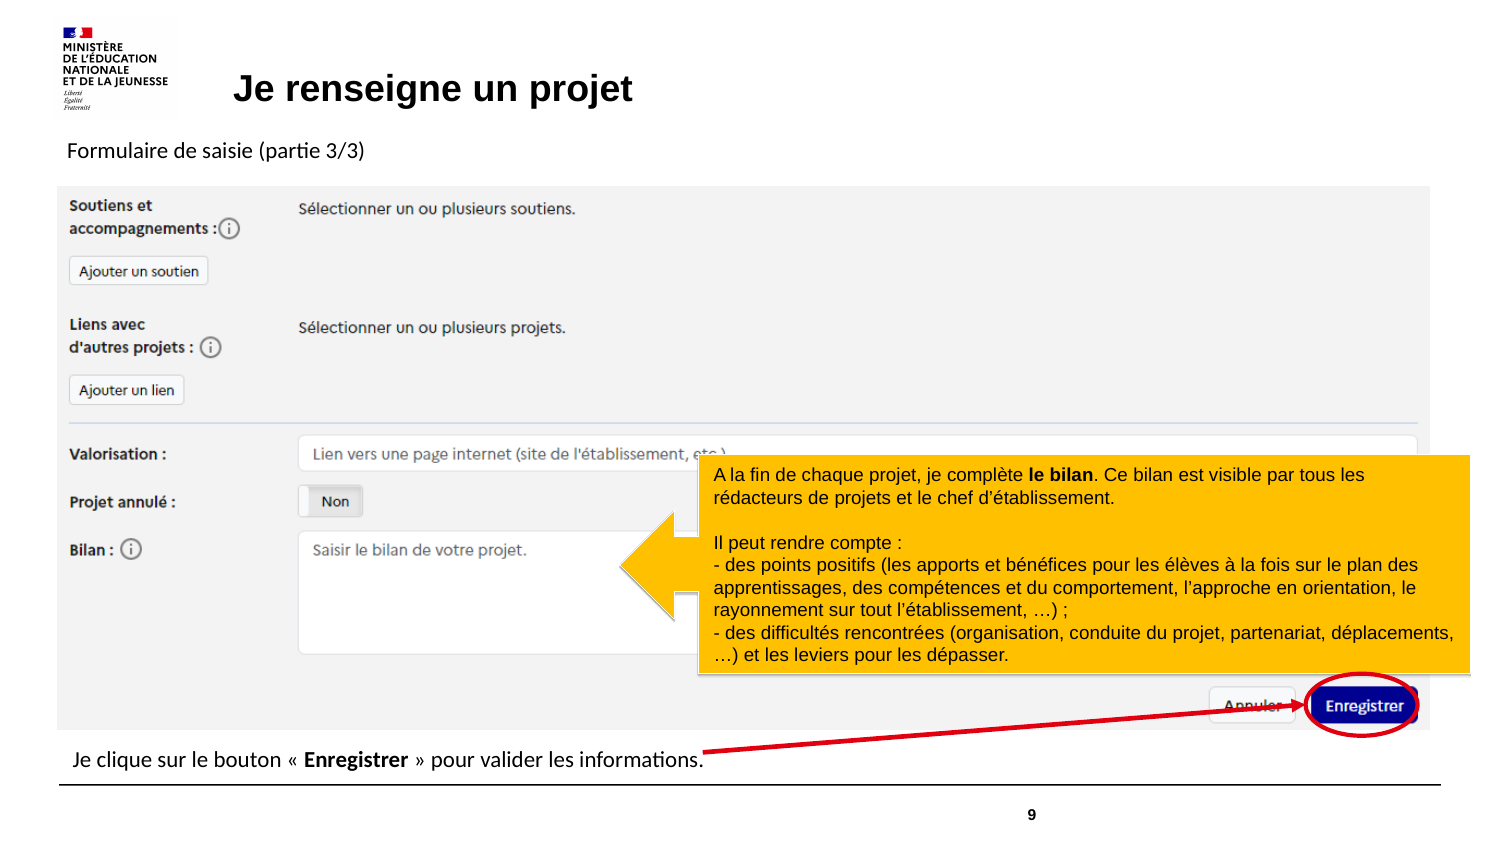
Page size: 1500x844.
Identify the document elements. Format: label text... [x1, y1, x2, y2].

text_box A la fin de chaque projet, je complète le bilan. Ce bilan est visible par tous les rédacteurs de projets et le chef d’établissement. Il peut rendre compte : - des points positifs (les apports et bénéfices pour les élèves à la fois sur le plan des apprentissages, des compétences et du comportement, l’approche en orientation, le rayonnement sur tout l’établissement, …) ; - des difficultés rencontrées (organisation, conduite du projet, partenariat, déplacements, …) et les leviers pour les dépasser. [620, 454, 1471, 674]
picture [1308, 676, 1415, 730]
text_box Je renseigne un projet [218, 56, 784, 117]
slide_number <numéro> [1027, 784, 1249, 844]
text_box Formulaire de saisie (partie 3/3) [52, 127, 803, 171]
picture [57, 186, 1430, 730]
picture [1027, 707, 1321, 730]
picture [1388, 674, 1430, 730]
picture [53, 17, 178, 120]
text_box Je clique sur le bouton « Enregistrer » pour valider les informations. [57, 737, 808, 780]
